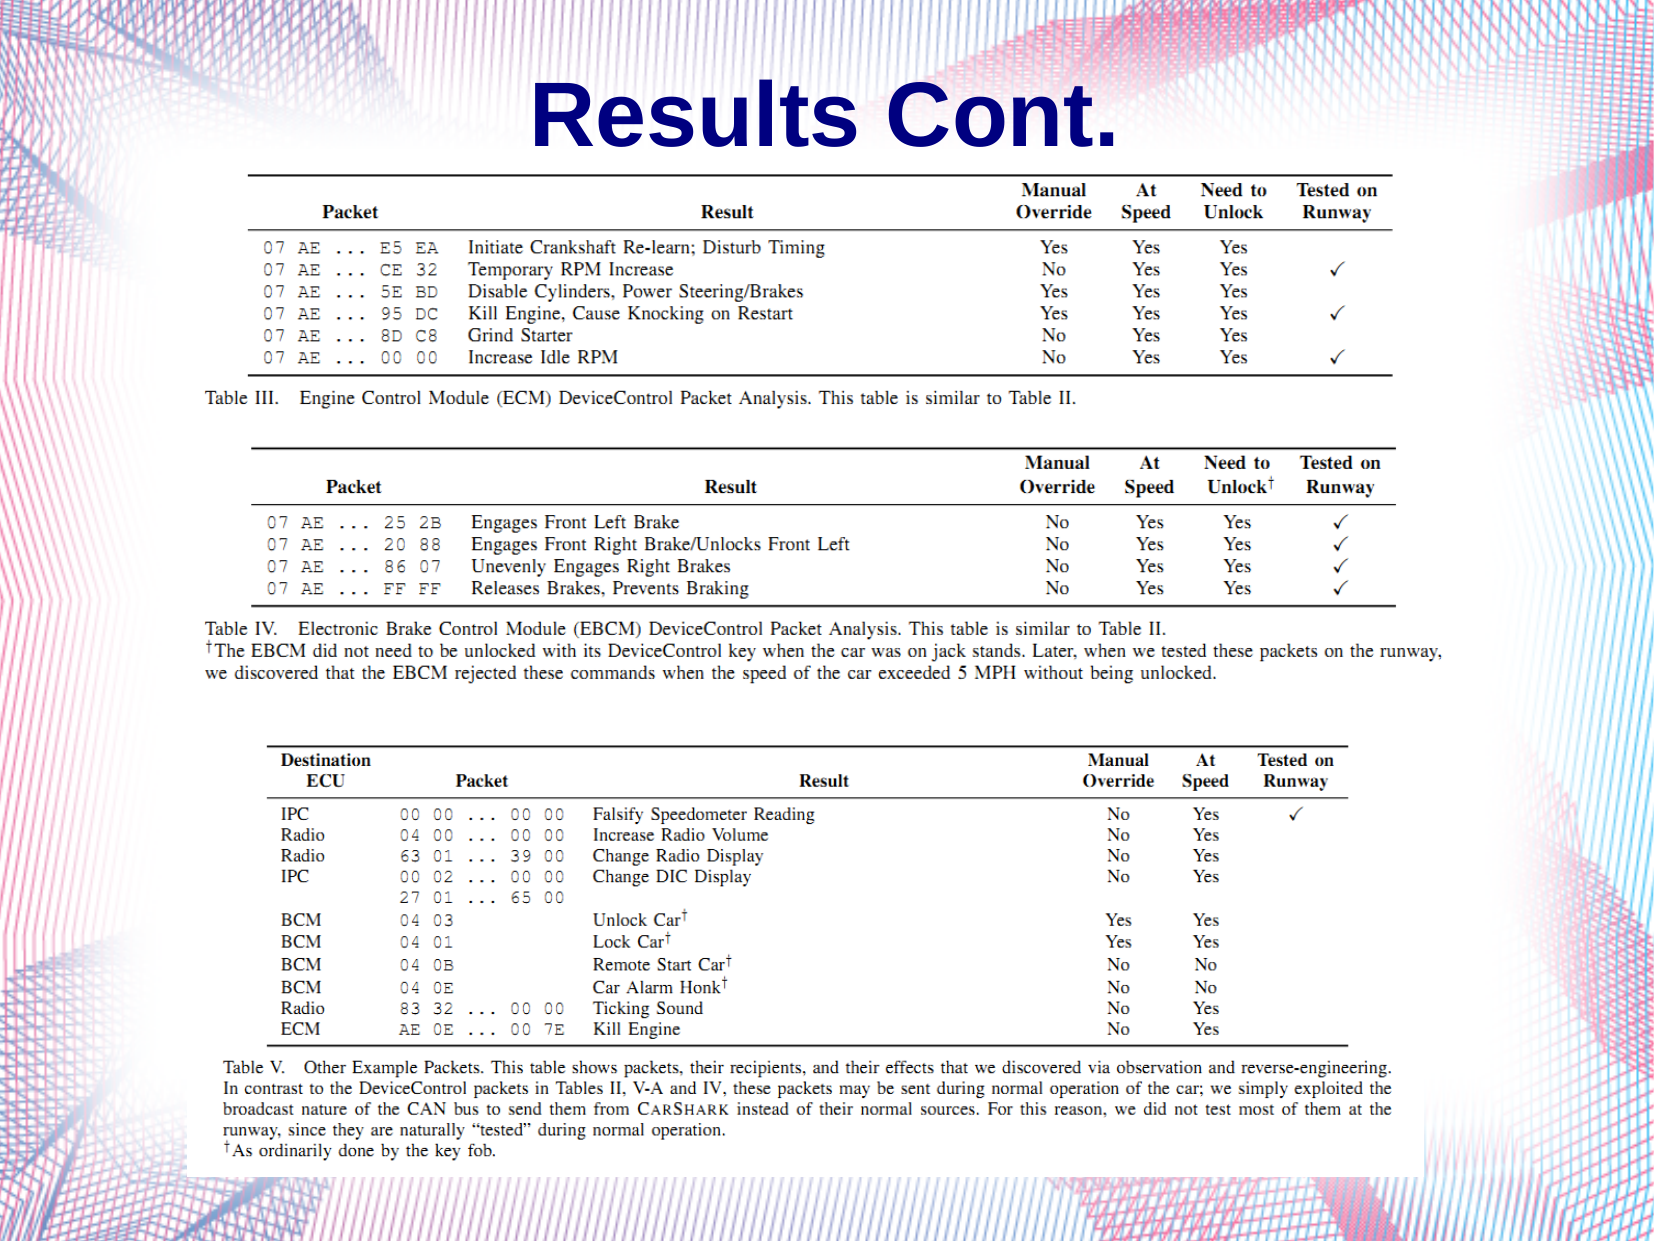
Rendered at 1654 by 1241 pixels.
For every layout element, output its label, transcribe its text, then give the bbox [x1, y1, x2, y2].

picture [0, 0, 1654, 1241]
title Results Cont. [81, 11, 1570, 219]
